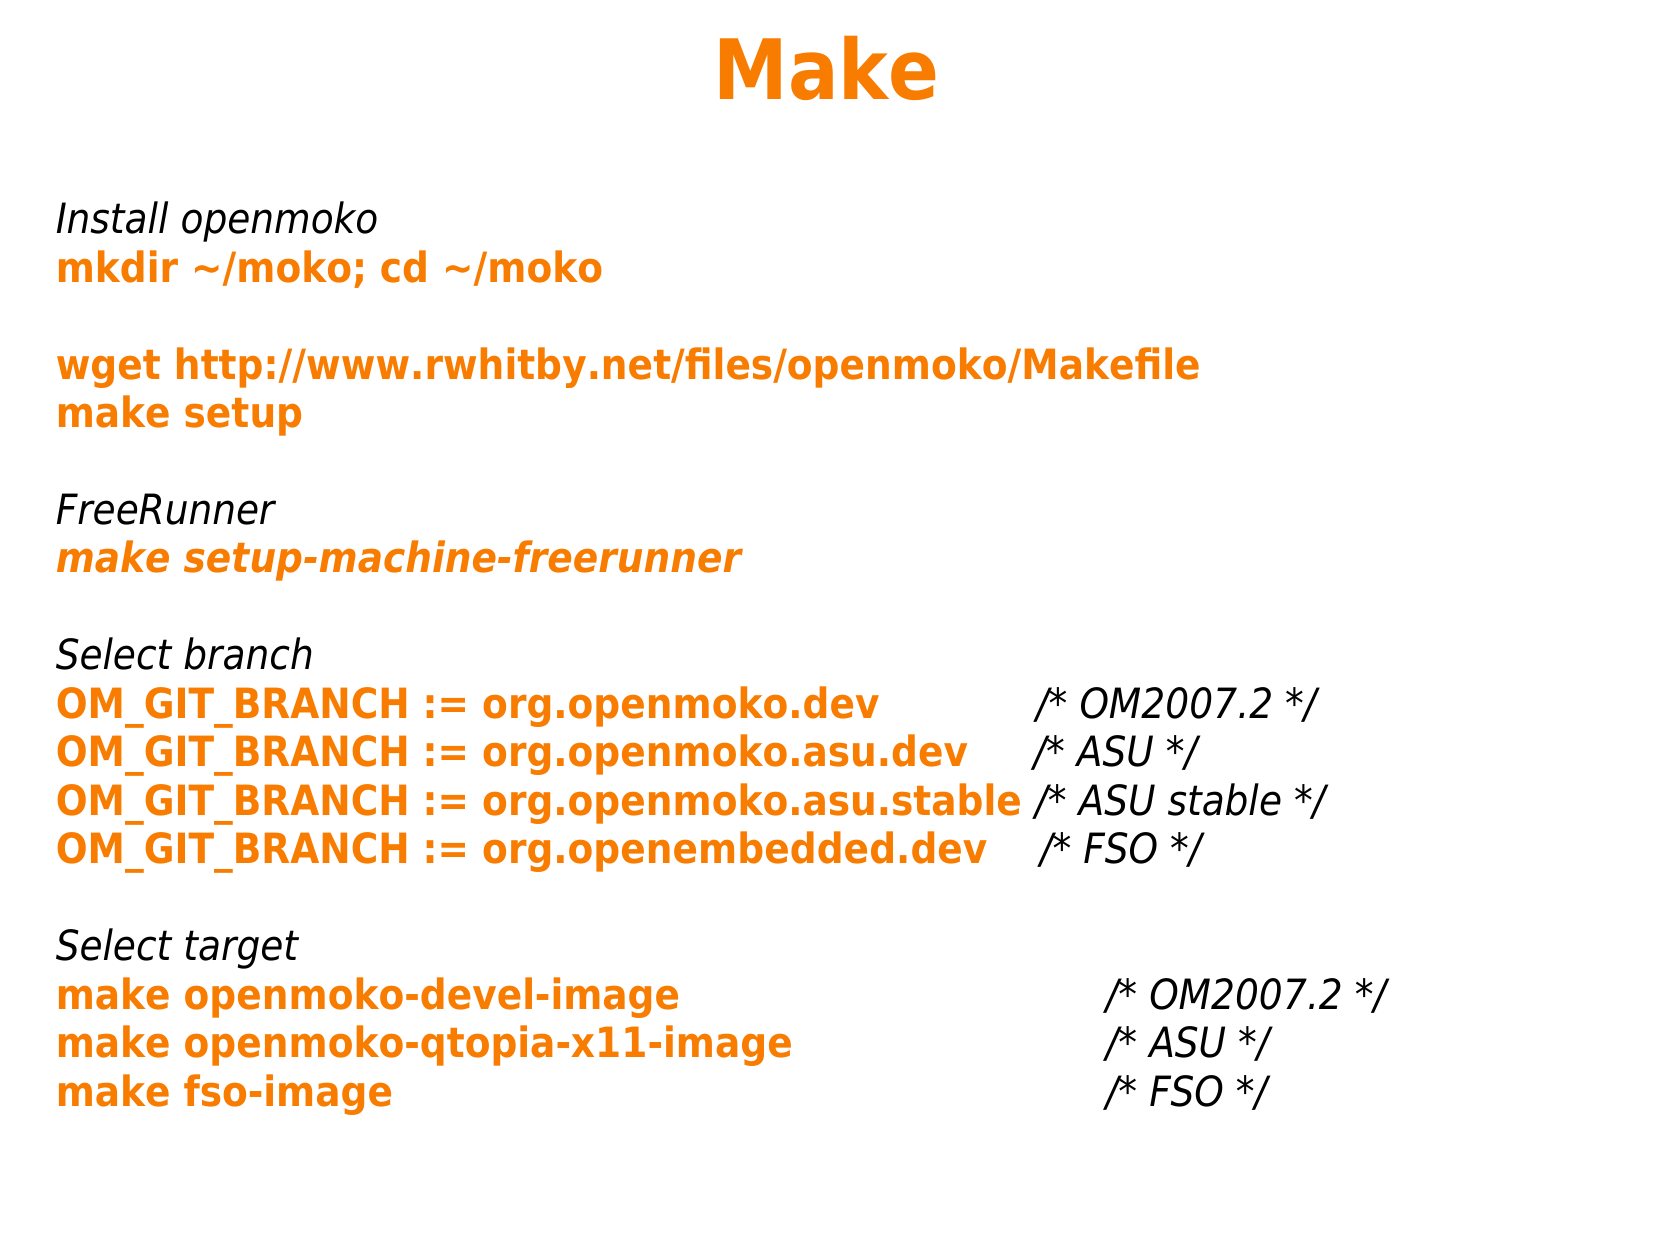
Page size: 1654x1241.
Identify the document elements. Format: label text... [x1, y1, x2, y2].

text_box Make [641, 14, 1013, 151]
text_box Install openmoko mkdir ~/moko; cd ~/moko wget http://www.rwhitby.net/files/openmoko/Makefile make setup FreeRunner make setup-machine-freerunner Select branch OM_GIT_BRANCH := org.openmoko.dev /* OM2007.2 */ OM_GIT_BRANCH := org.openmoko.asu.dev /* ASU */ OM_GIT_BRANCH := org.openmoko.asu.stable /* ASU stable */ OM_GIT_BRANCH := org.openembedded.dev /* FSO */ Select target make openmoko-devel-image /* OM2007.2 */ make openmoko-qtopia-x11-image /* ASU */ make fso-image /* FSO */ [41, 187, 1613, 1173]
